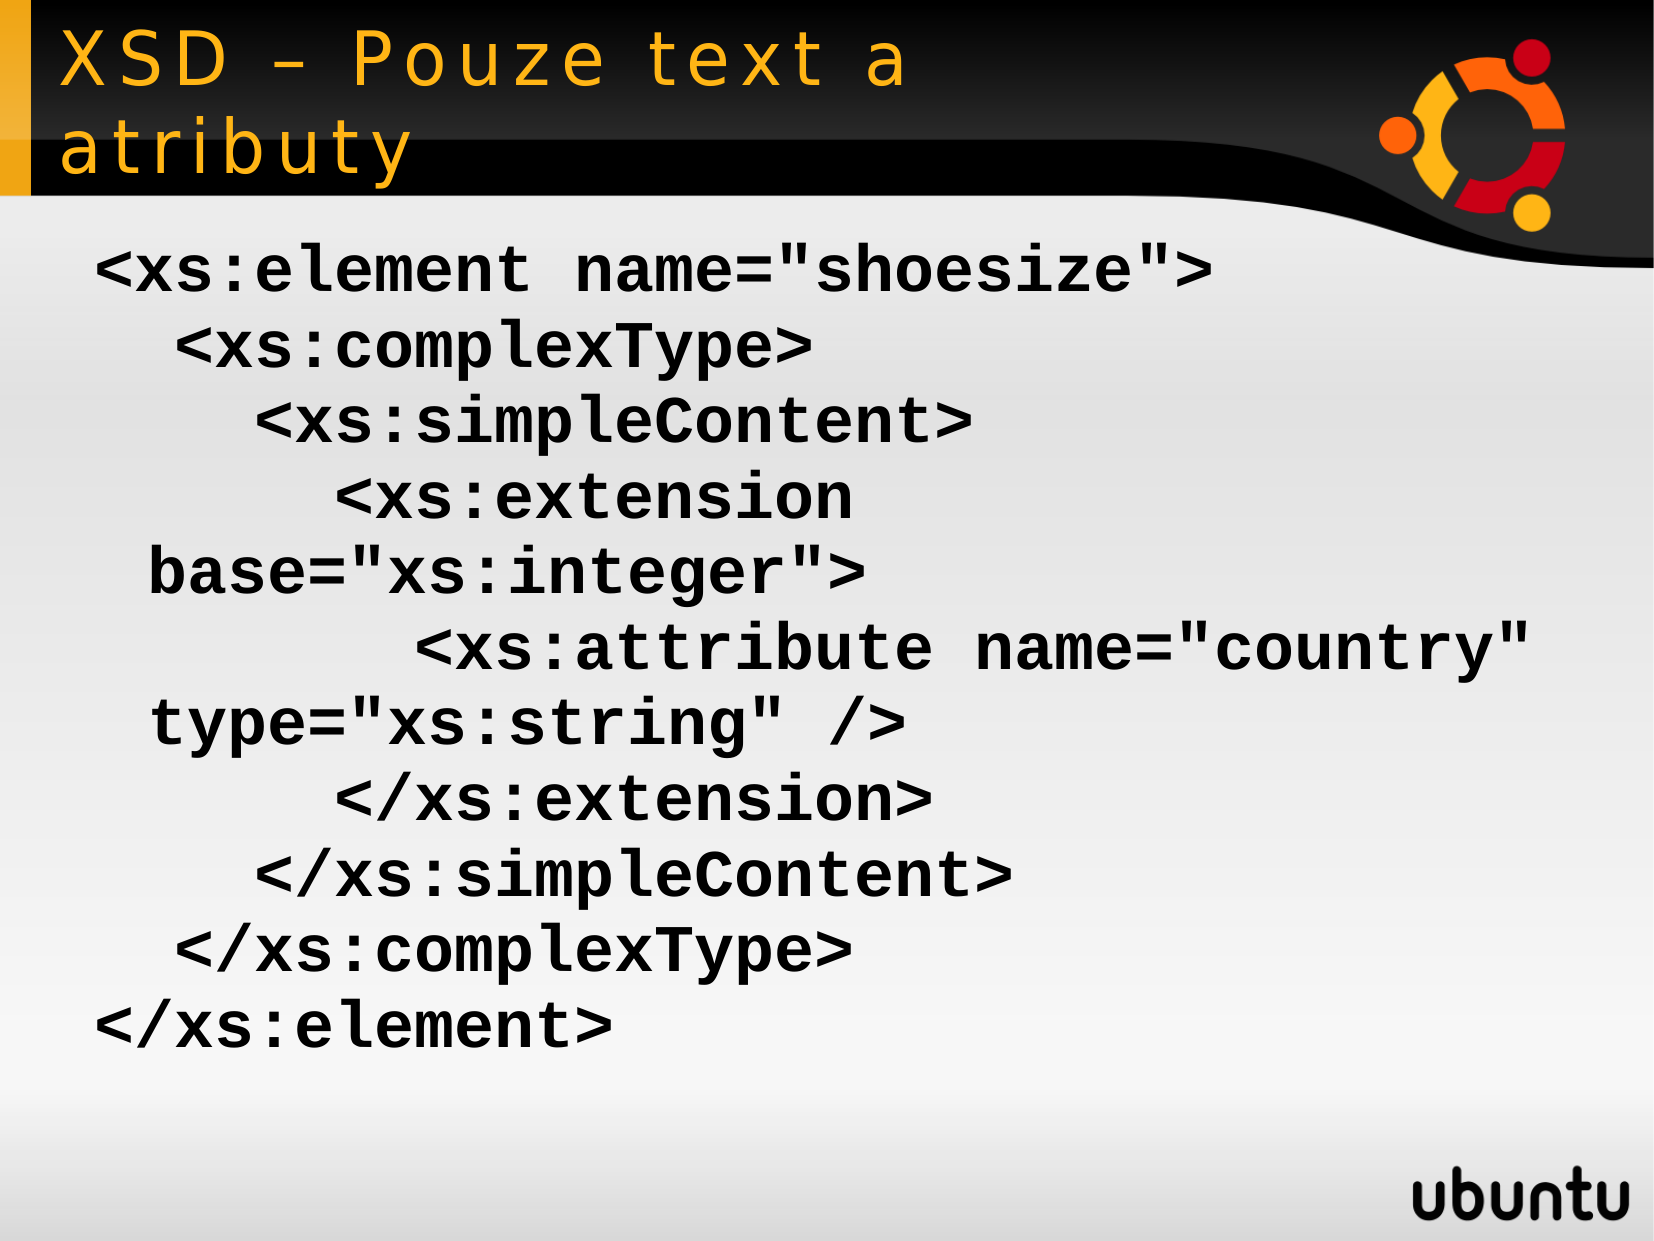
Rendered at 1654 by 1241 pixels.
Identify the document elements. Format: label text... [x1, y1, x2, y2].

title XSD – Pouze text a atributy [59, 16, 1270, 191]
picture [0, 0, 1654, 1241]
list <xs:element name="shoesize"> <xs:complexType> <xs:simpleContent> <xs:extension base="xs:integer"> <xs:attribute name="country" type="xs:string" /> </xs:extension> </xs:simpleContent> </xs:complexType> </xs:element> [76, 236, 1565, 1068]
